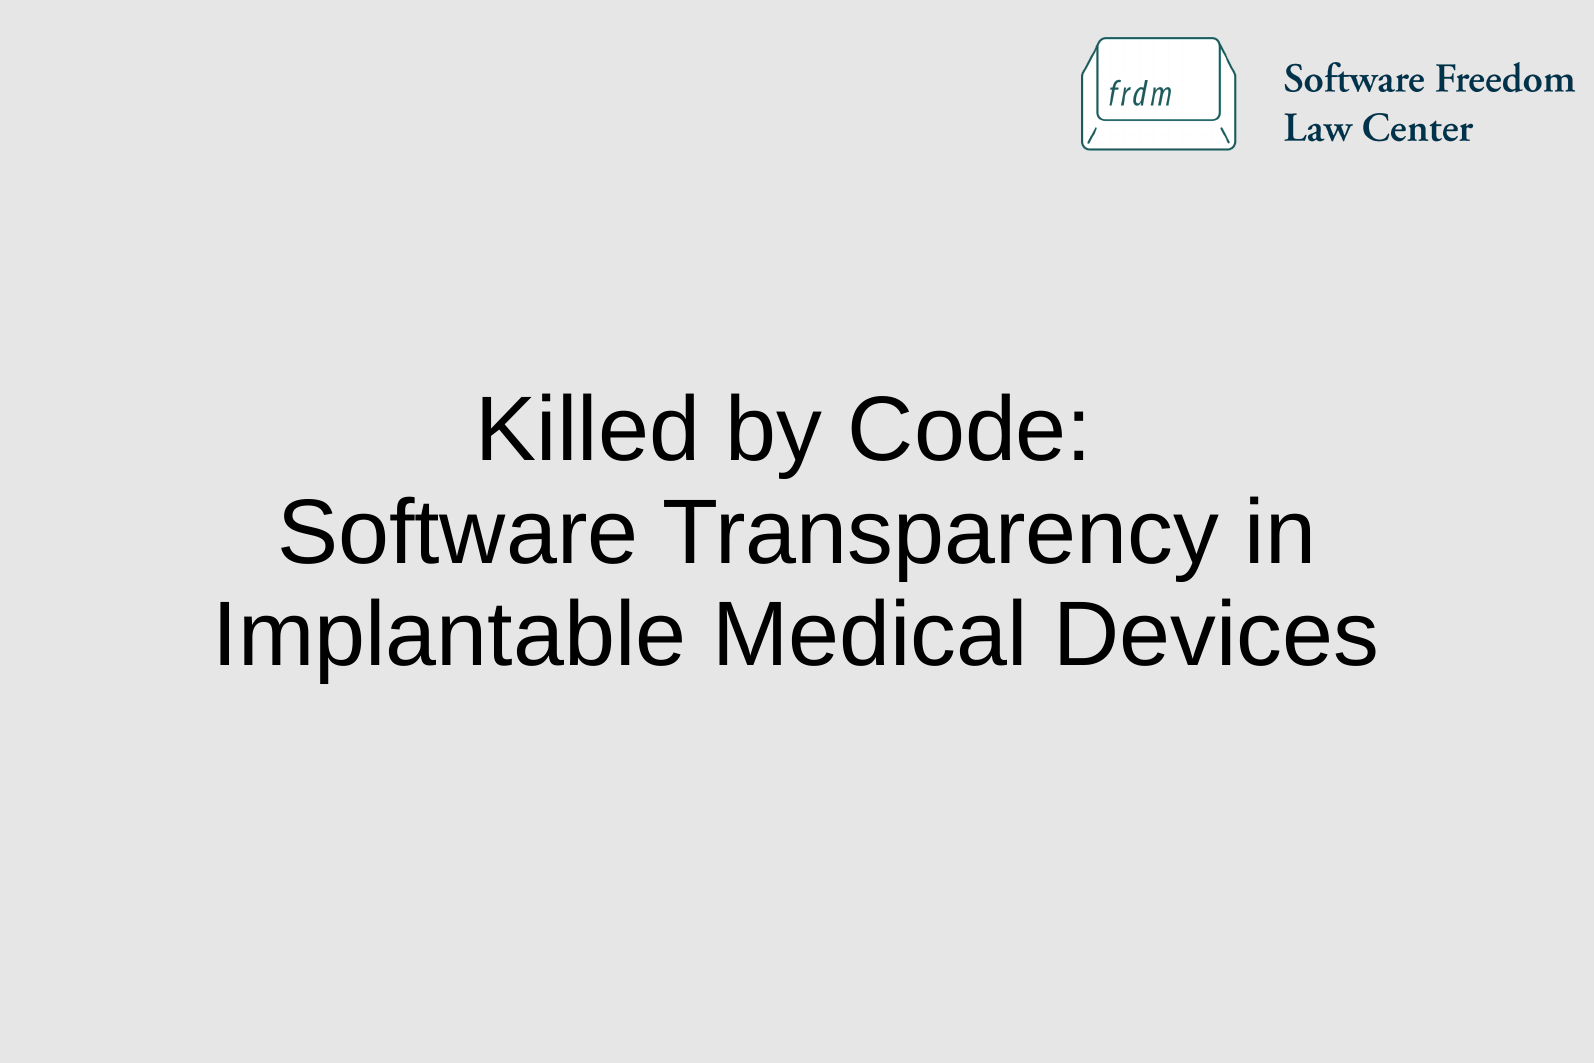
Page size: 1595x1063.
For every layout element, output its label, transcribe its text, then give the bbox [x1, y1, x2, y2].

title Killed by Code: Software Transparency in Implantable Medical Devices [79, 360, 1515, 703]
picture [1081, 37, 1576, 152]
